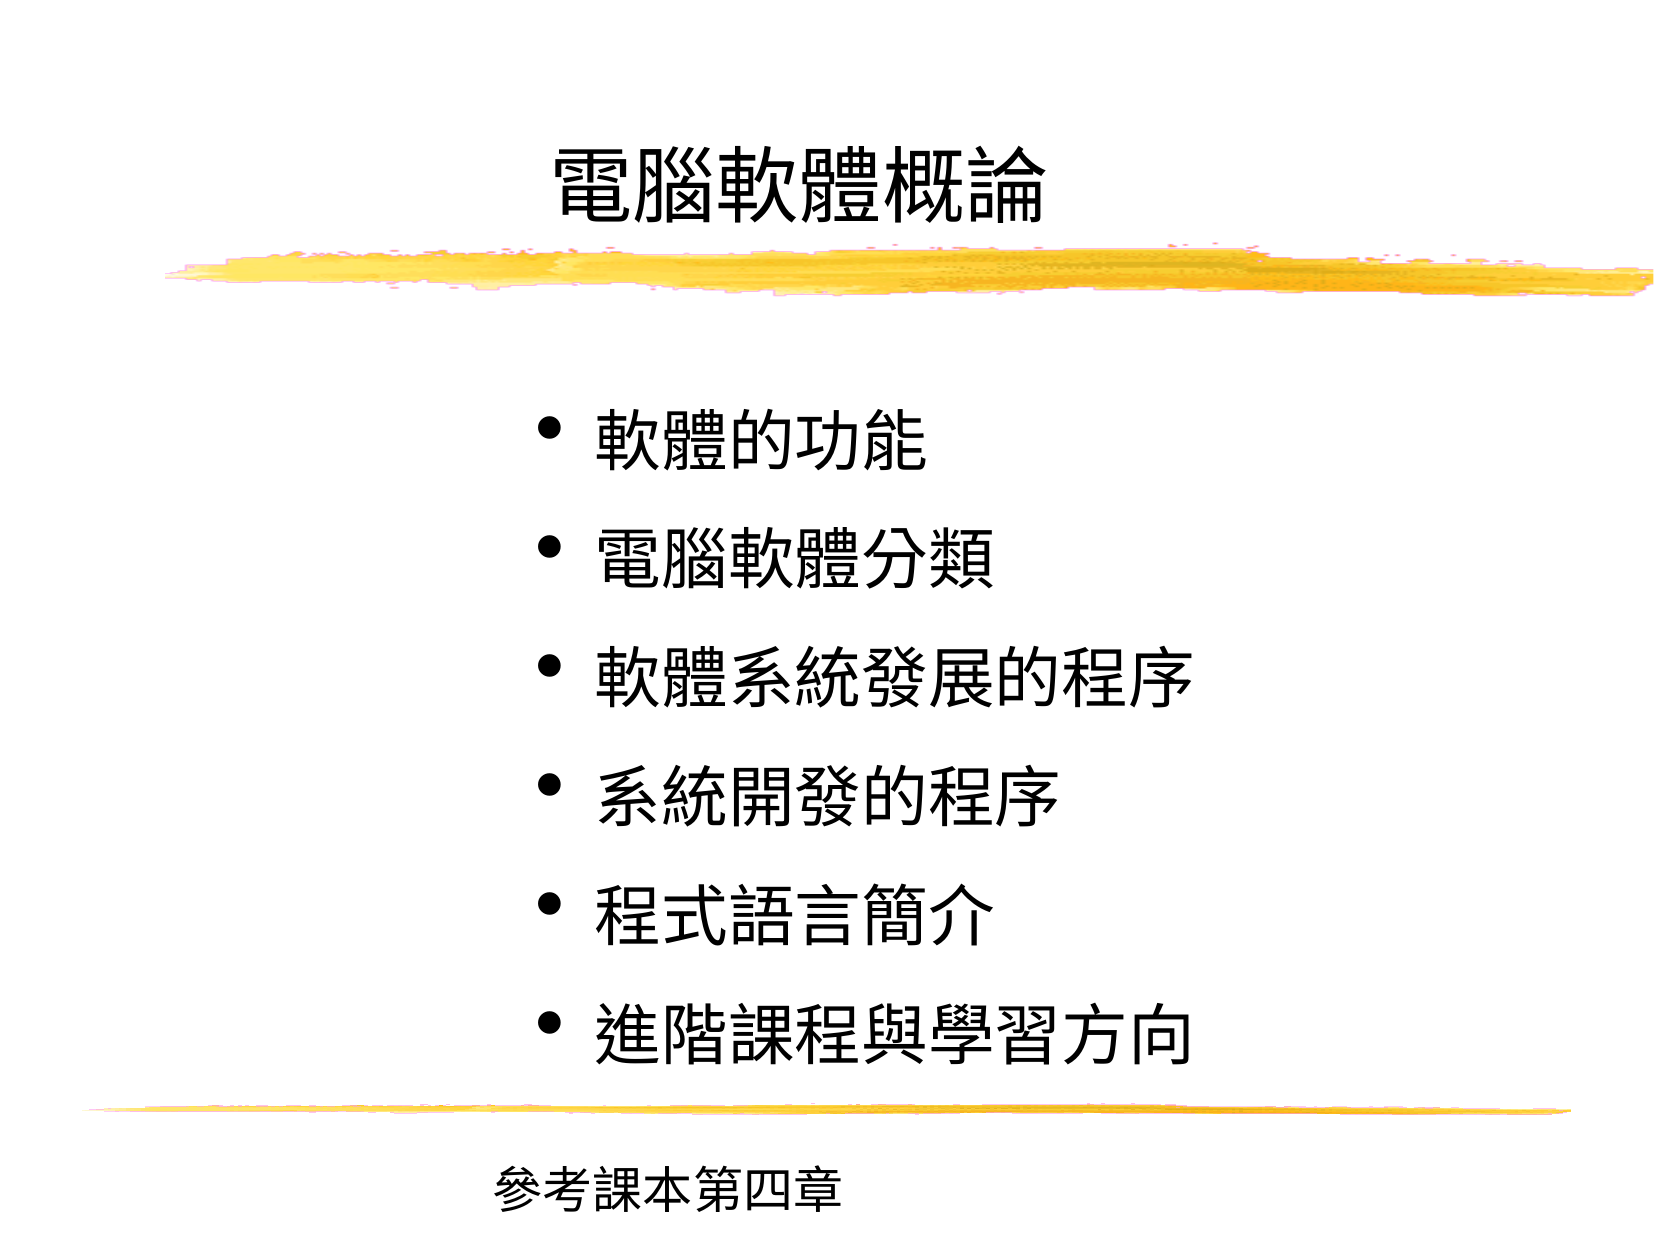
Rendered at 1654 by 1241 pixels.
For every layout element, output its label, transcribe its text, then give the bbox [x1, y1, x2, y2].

picture [165, 237, 1654, 308]
text_box 參考課本第四章 [492, 1144, 843, 1205]
list 軟體的功能 電腦軟體分類 軟體系統發展的程序 系統開發的程序 程式語言簡介 進階課程與學習方向 [523, 372, 1351, 952]
picture [82, 1102, 1571, 1117]
title 電腦軟體概論 [96, 41, 1502, 249]
